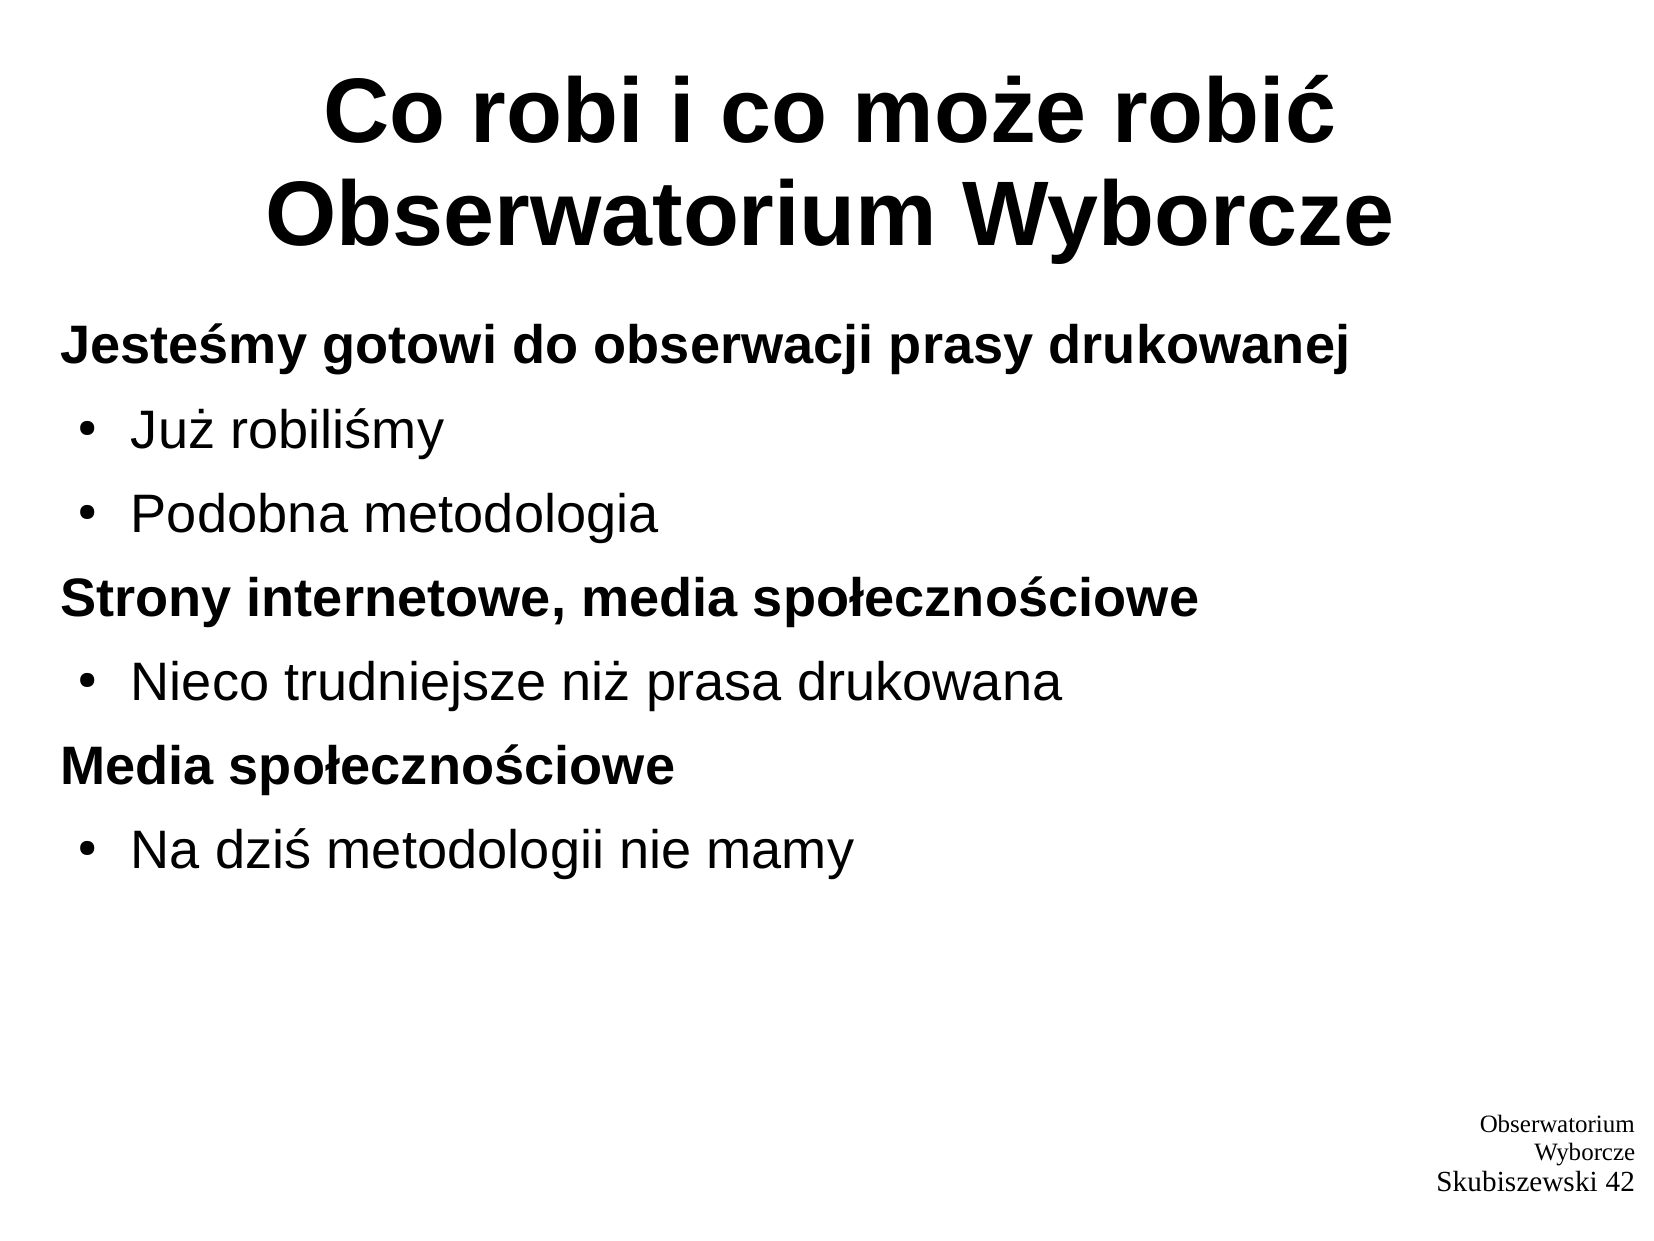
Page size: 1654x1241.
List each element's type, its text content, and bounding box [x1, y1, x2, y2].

title Co robi i co może robić Obserwatorium Wyborcze [86, 60, 1575, 266]
list Jesteśmy gotowi do obserwacji prasy drukowanej Już robiliśmy Podobna metodologia Strony internetowe, media społecznościowe Nieco trudniejsze niż prasa drukowana Media społecznościowe Na dziś metodologii nie mamy [60, 315, 1613, 1171]
text_box [819, 581, 850, 658]
